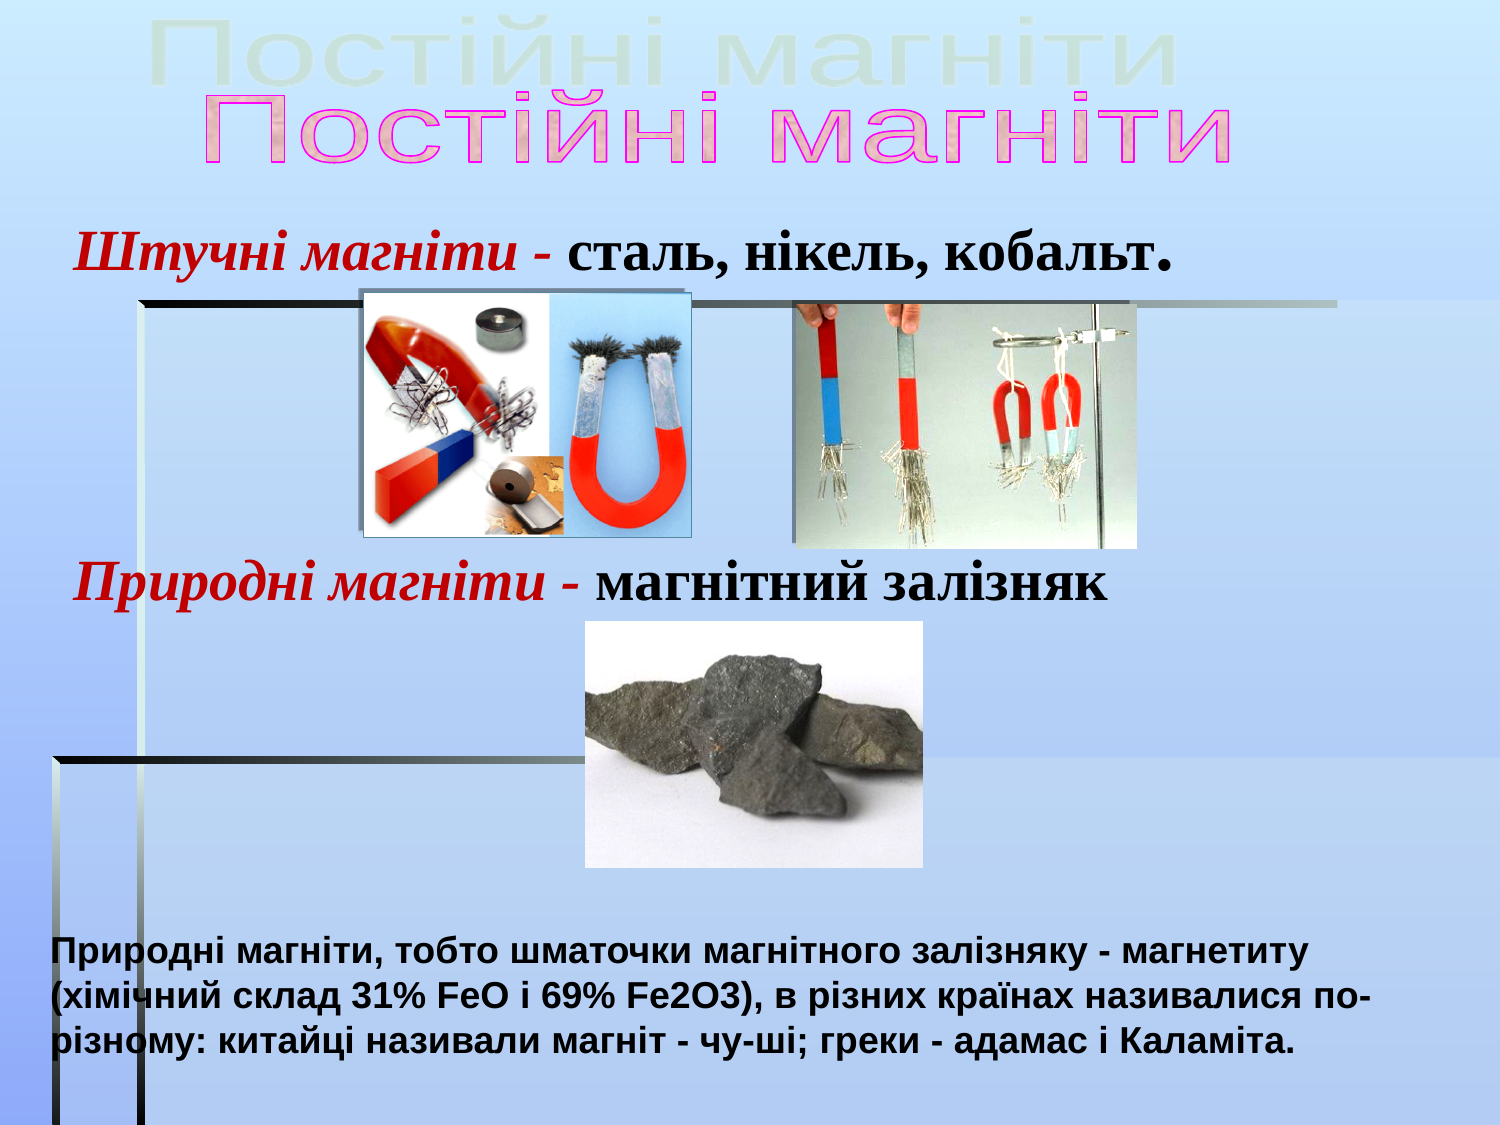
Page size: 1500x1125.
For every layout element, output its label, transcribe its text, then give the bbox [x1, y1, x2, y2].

text_box Постійні магніти [547, 110, 607, 162]
text_box Постійні магніти [625, 110, 684, 162]
text_box Постійні магніти [206, 95, 285, 162]
text_box Постійні магніти [301, 109, 368, 163]
text_box Постійні магніти [865, 109, 937, 163]
text_box Постійні магніти [445, 110, 505, 162]
text_box Постійні магніти [772, 110, 850, 162]
text_box Постійні магніти [552, 90, 603, 106]
text_box Постійні магніти [516, 110, 529, 162]
text_box Природні магніти, тобто шматочки магнітного залізняку - магнетиту (хімічний склад 31% FeO і 69% Fe2O3), в різних країнах називалися по-різному: китайці називали магніт - чу-ші; греки - адамас і Каламіта. [35, 918, 1465, 1066]
text_box Штучні магніти - сталь, нікель, кобальт. Природні магніти - магнітний залізняк [58, 187, 1430, 609]
picture [363, 292, 692, 537]
text_box Постійні магніти [379, 109, 440, 163]
text_box Постійні магніти [1098, 110, 1158, 162]
picture [796, 304, 1137, 549]
text_box Постійні магніти [997, 110, 1056, 162]
text_box Постійні магніти [1169, 110, 1229, 162]
text_box Постійні магніти [1074, 110, 1087, 162]
text_box Постійні магніти [946, 110, 984, 162]
text_box Постійні магніти [702, 110, 715, 162]
picture [585, 621, 923, 868]
